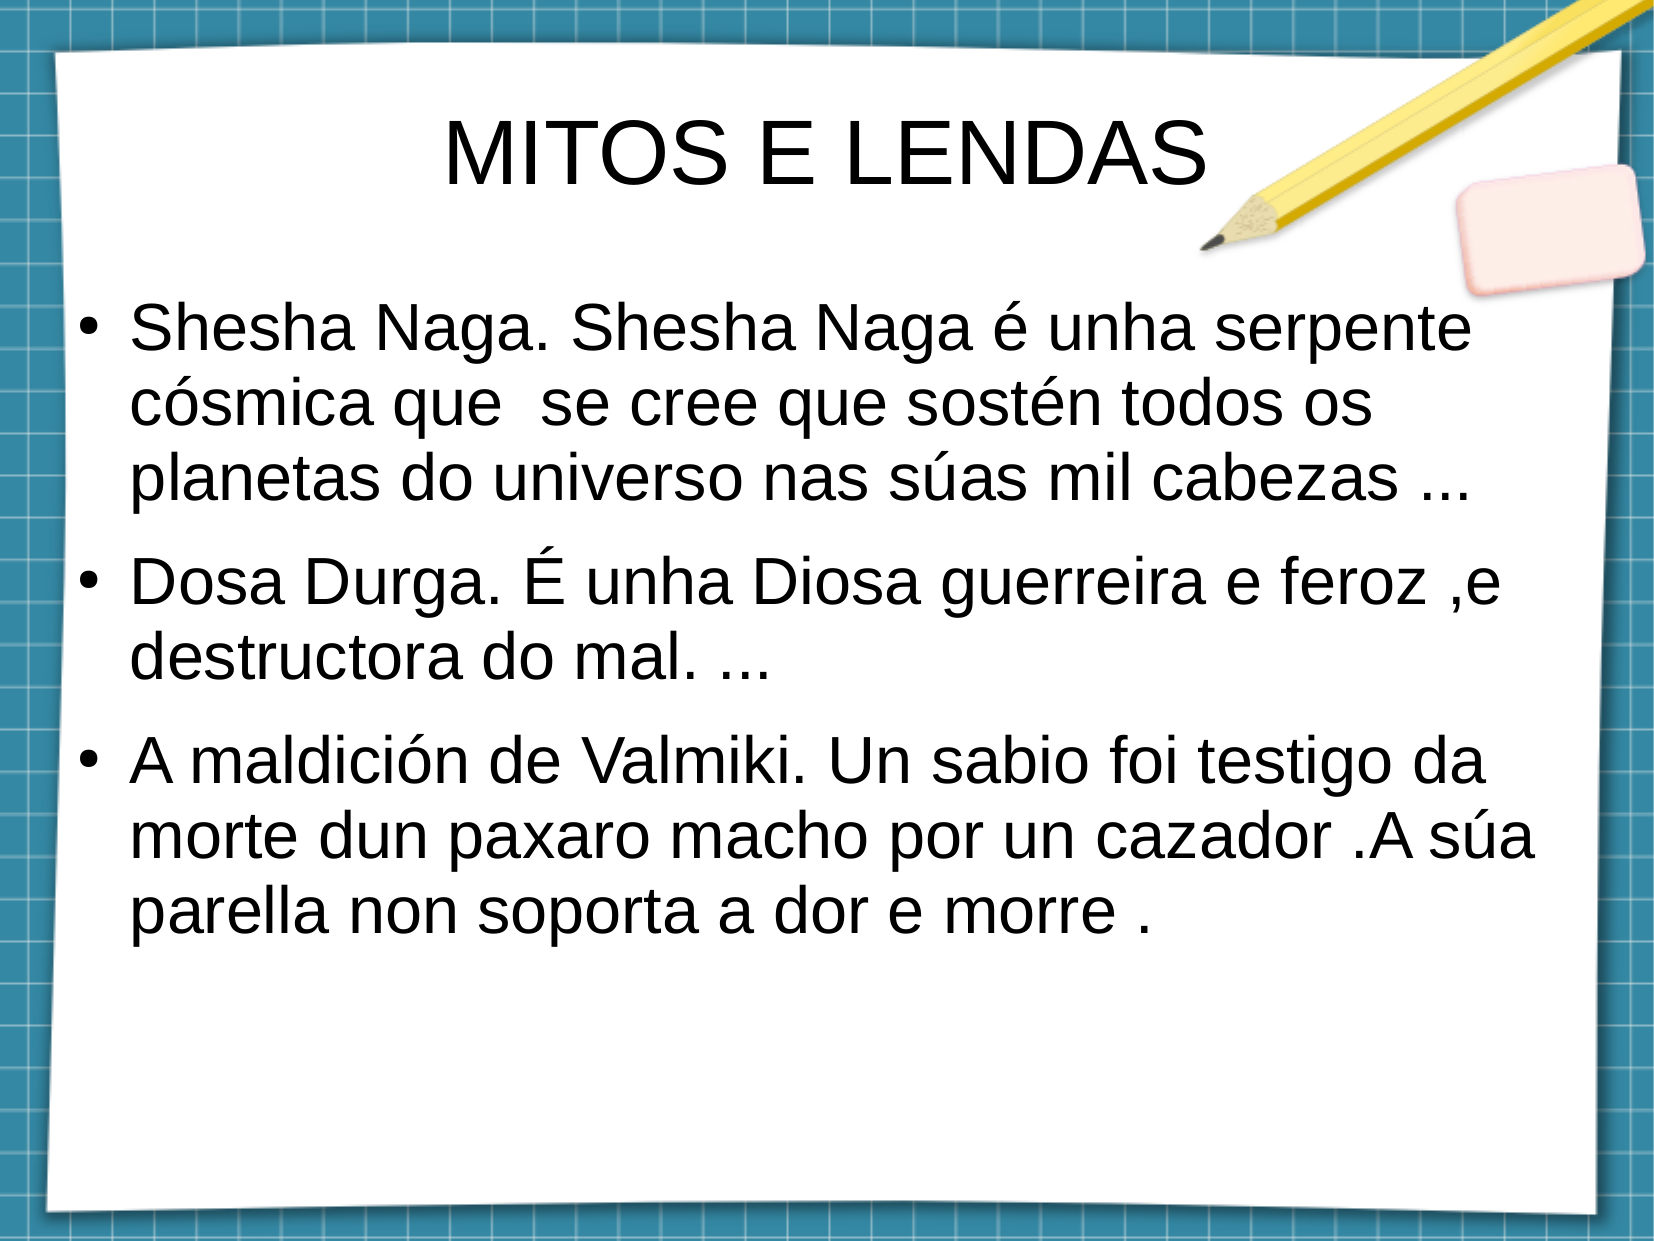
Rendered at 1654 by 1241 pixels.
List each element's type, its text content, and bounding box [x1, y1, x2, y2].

title MITOS E LENDAS [82, 49, 1571, 257]
list Shesha Naga. Shesha Naga é unha serpente cósmica que se cree que sostén todos os planetas do universo nas súas mil cabezas ... Dosa Durga. É unha Diosa guerreira e feroz ,e destructora do mal. ... A maldición de Valmiki. Un sabio foi testigo da morte dun paxaro macho por un cazador .A súa parella non soporta a dor e morre . [59, 290, 1548, 1010]
picture [0, 0, 1654, 1241]
